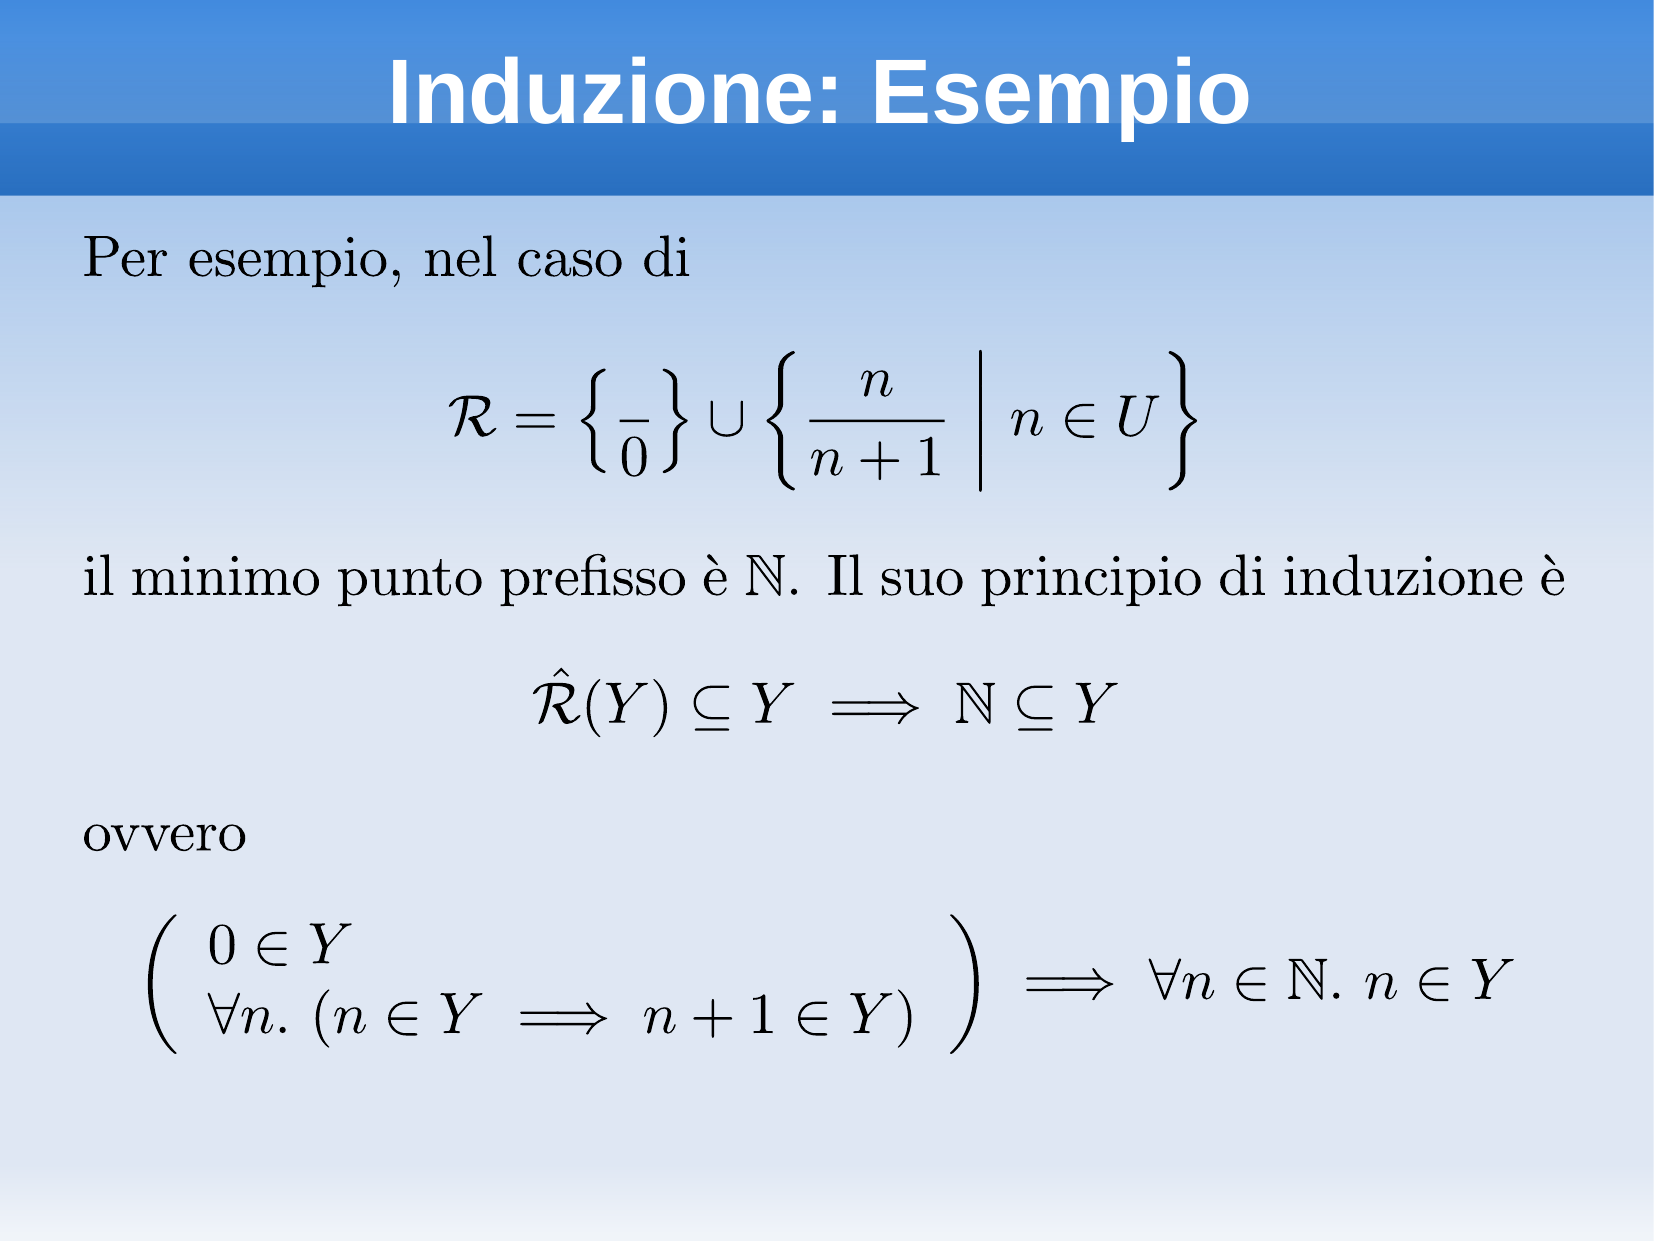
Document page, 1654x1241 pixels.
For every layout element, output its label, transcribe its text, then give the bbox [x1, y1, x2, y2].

picture [0, 0, 1654, 1241]
list [82, 290, 1571, 1109]
title Induzione: Esempio [76, 0, 1565, 188]
text_box [82, 235, 1568, 1054]
